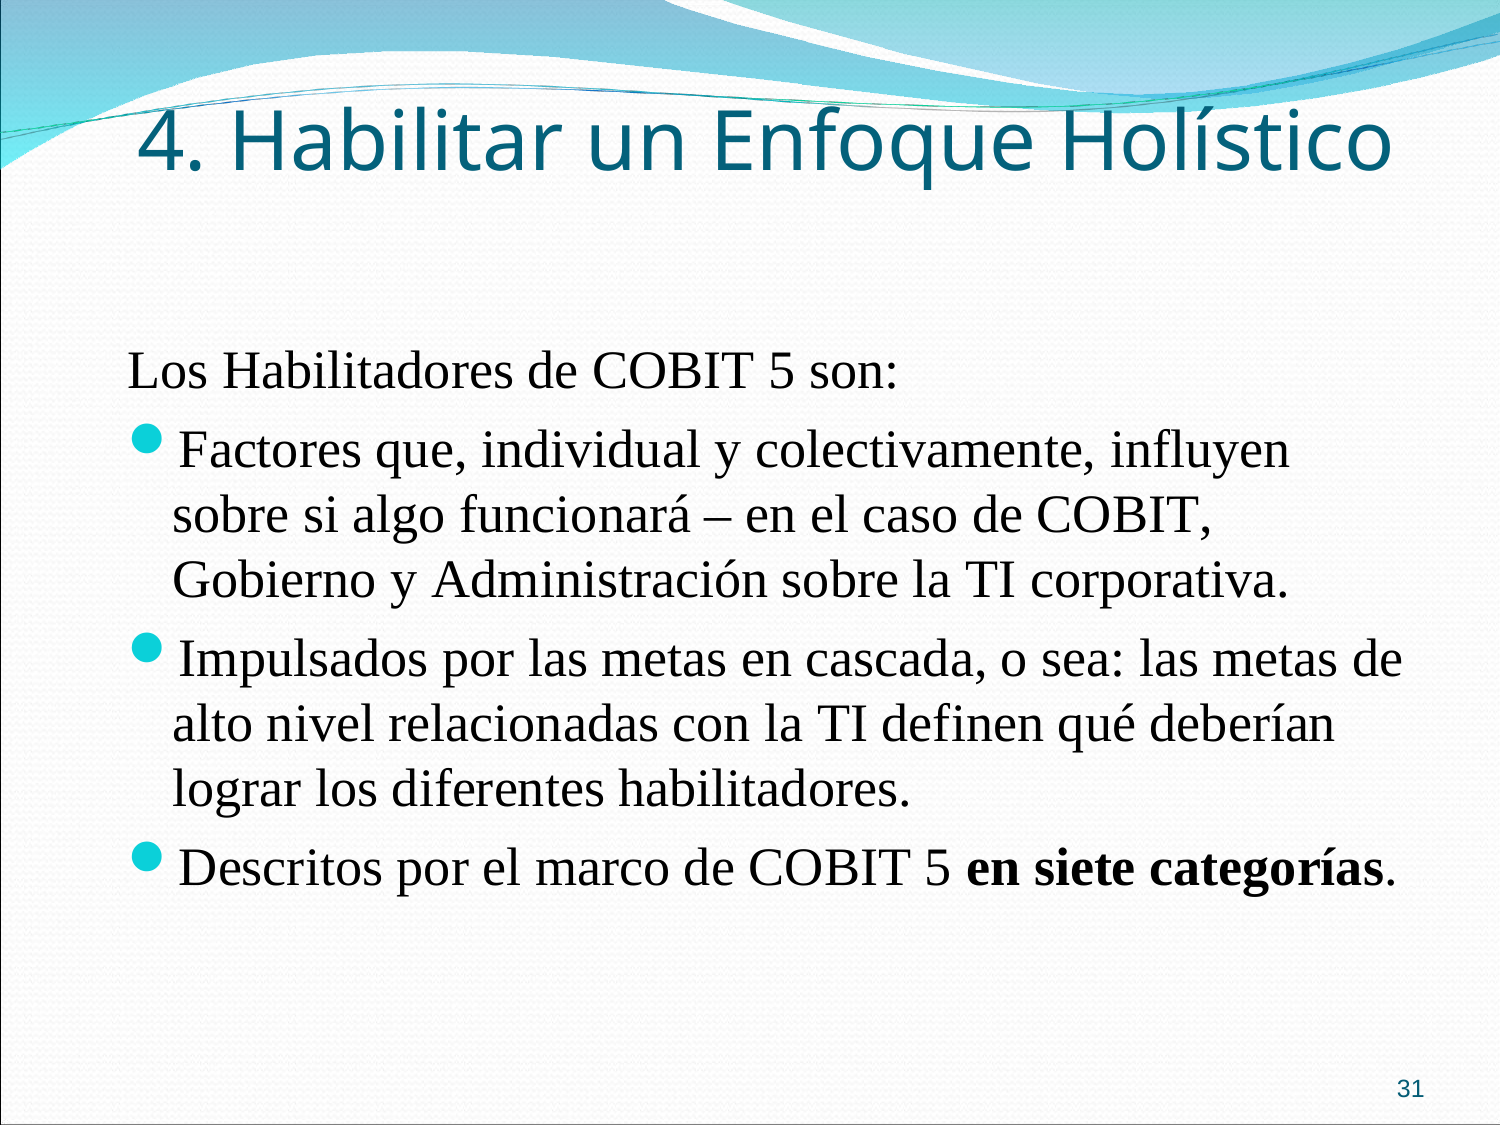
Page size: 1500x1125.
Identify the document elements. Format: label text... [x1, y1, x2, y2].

picture [0, 0, 1500, 1125]
text_box <number> [1299, 1042, 1426, 1103]
list Los Habilitadores de COBIT 5 son: Factores que, individual y colectivamente, influyen sobre si algo funcionará – en el caso de COBIT, Gobierno y Administración sobre la TI corporativa. Impulsados por las metas en cascada, o sea: las metas de alto nivel relacionadas con la TI definen qué deberían lograr los diferentes habilitadores. Descritos por el marco de COBIT 5 en siete categorías. [112, 174, 1425, 975]
title 4. Habilitar un Enfoque Holístico [137, 0, 1500, 188]
